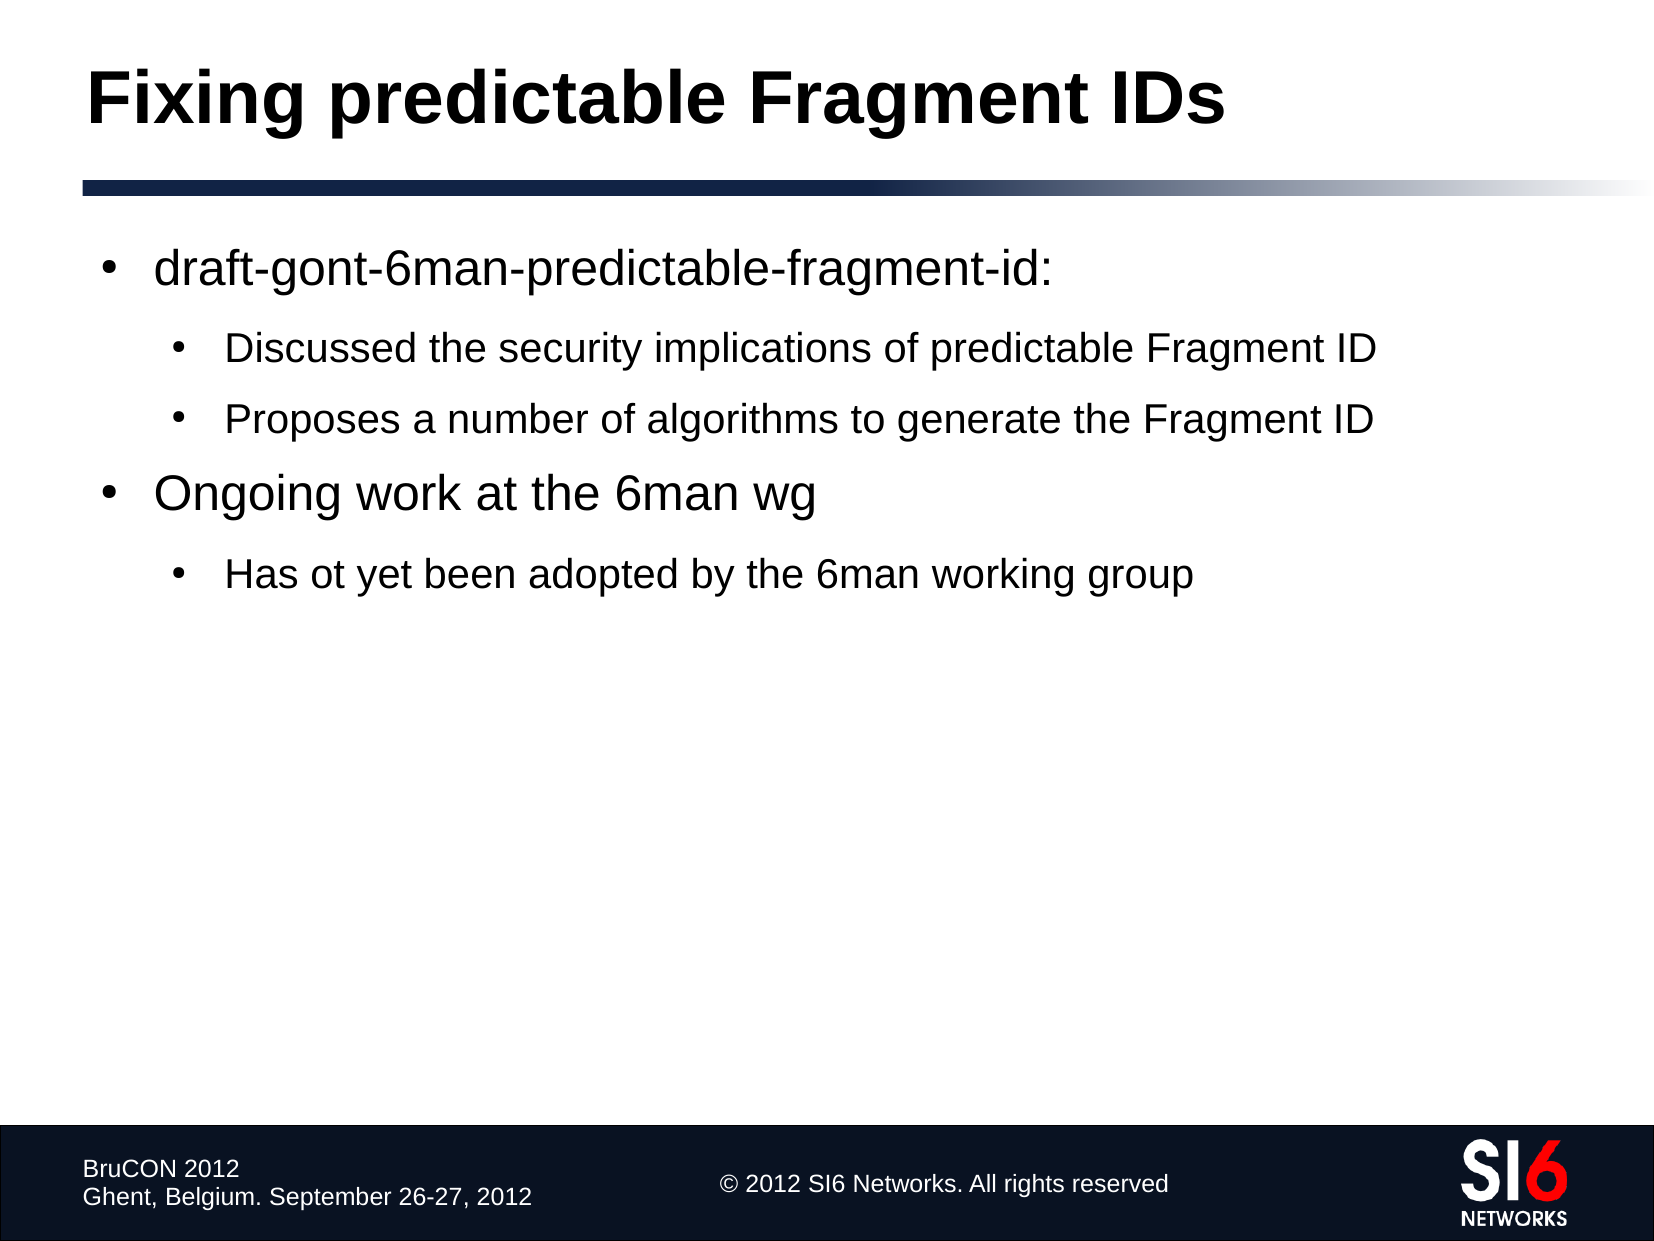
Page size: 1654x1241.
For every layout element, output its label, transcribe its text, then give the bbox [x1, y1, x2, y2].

picture [1461, 1139, 1567, 1226]
title Fixing predictable Fragment IDs [86, 30, 1576, 166]
list draft-gont-6man-predictable-fragment-id: Discussed the security implications of predictable Fragment ID Proposes a number of algorithms to generate the Fragment ID Ongoing work at the 6man wg Has ot yet been adopted by the 6man working group [82, 240, 1571, 1059]
